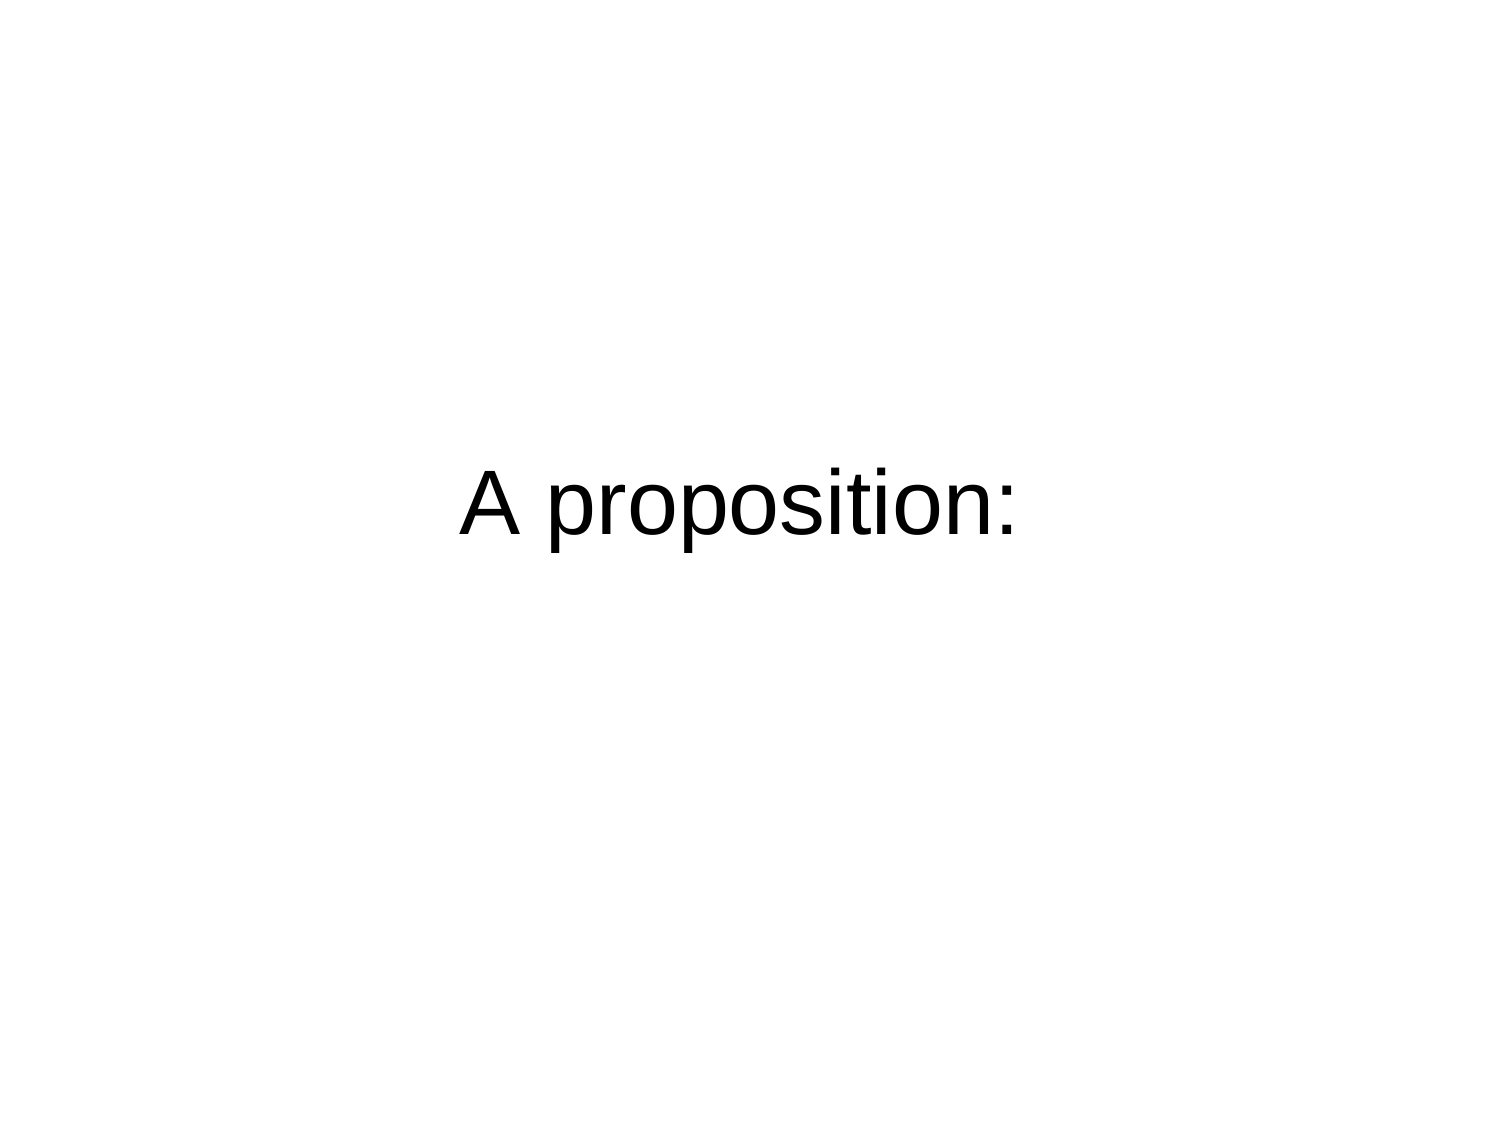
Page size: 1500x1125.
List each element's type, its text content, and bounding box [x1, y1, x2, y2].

title A proposition: [64, 408, 1415, 597]
